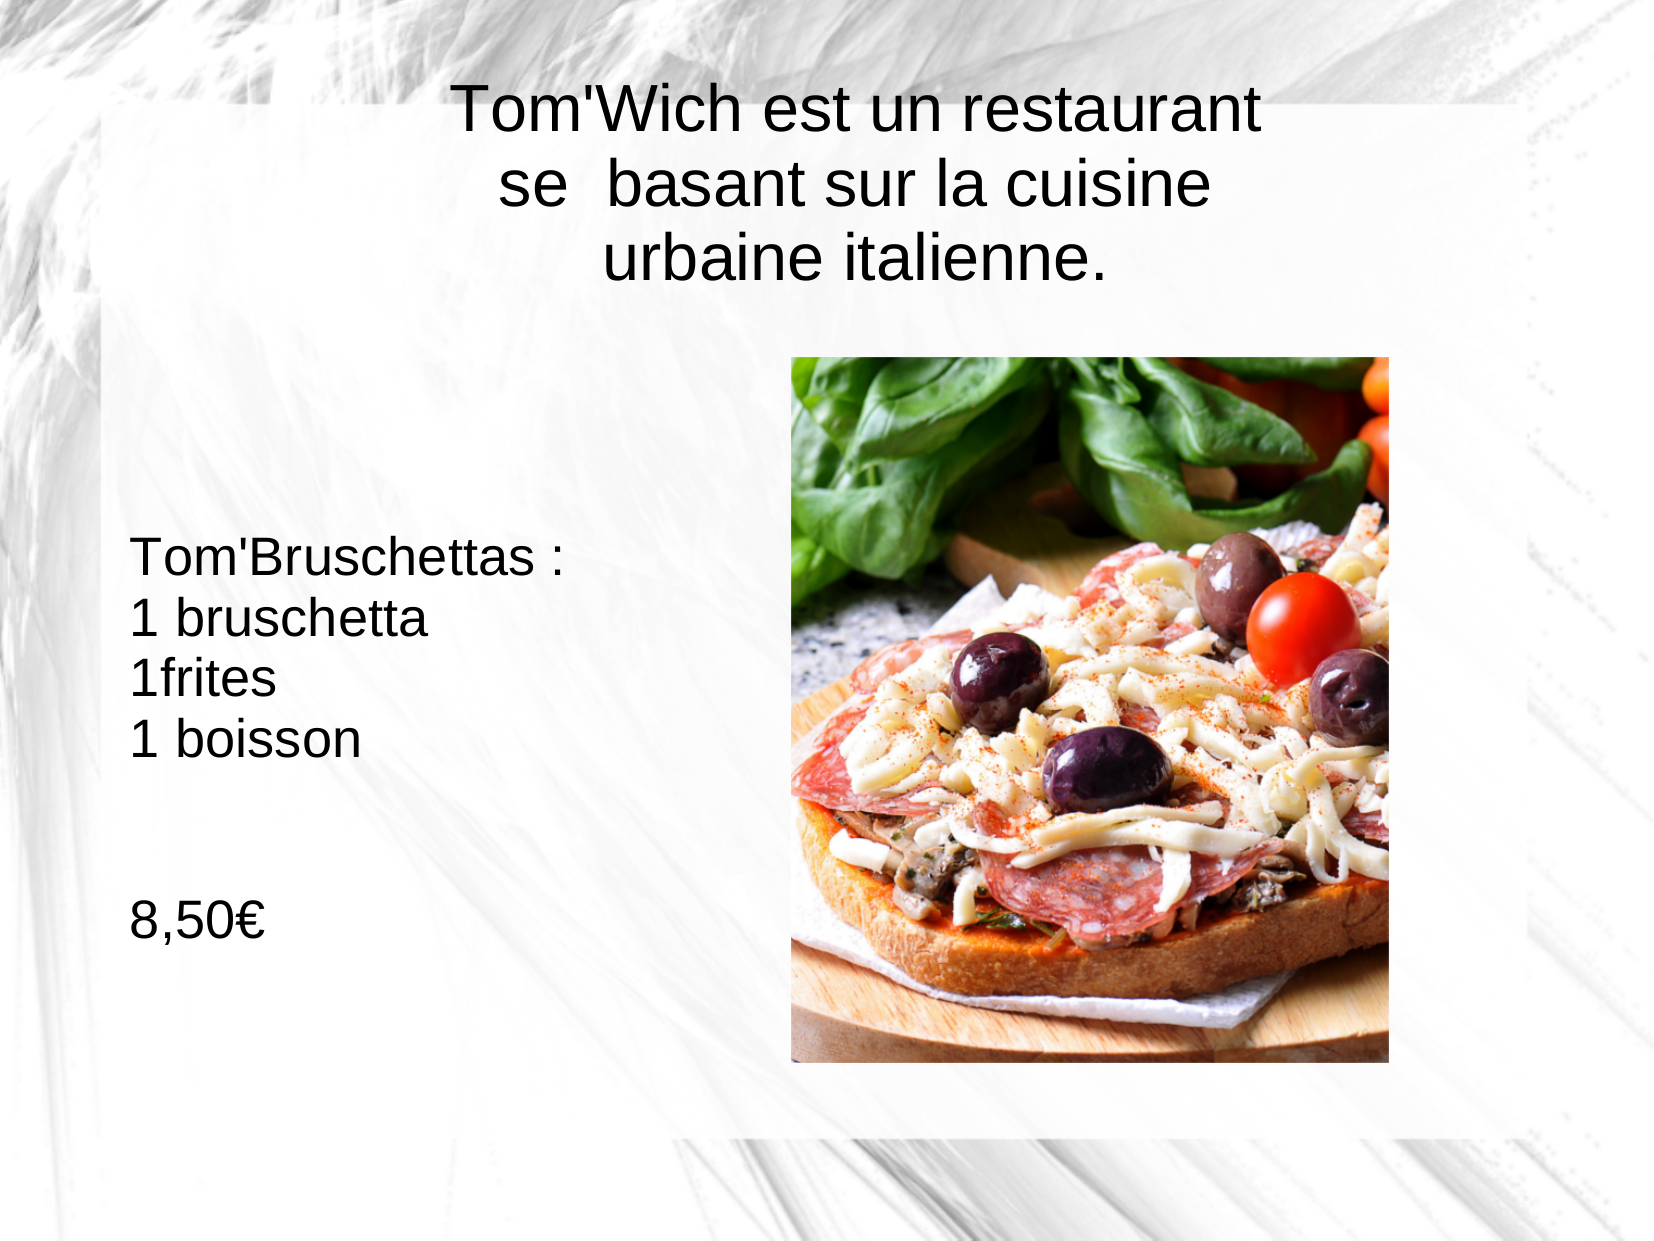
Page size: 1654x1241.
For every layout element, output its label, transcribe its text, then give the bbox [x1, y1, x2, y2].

picture [0, 0, 1654, 1241]
subtitle Tom'Wich est un restaurant se basant sur la cuisine urbaine italienne. [129, 59, 1583, 308]
title Tom'Bruschettas : 1 bruschetta 1frites 1 boisson 8,50€ [129, 318, 1542, 1158]
